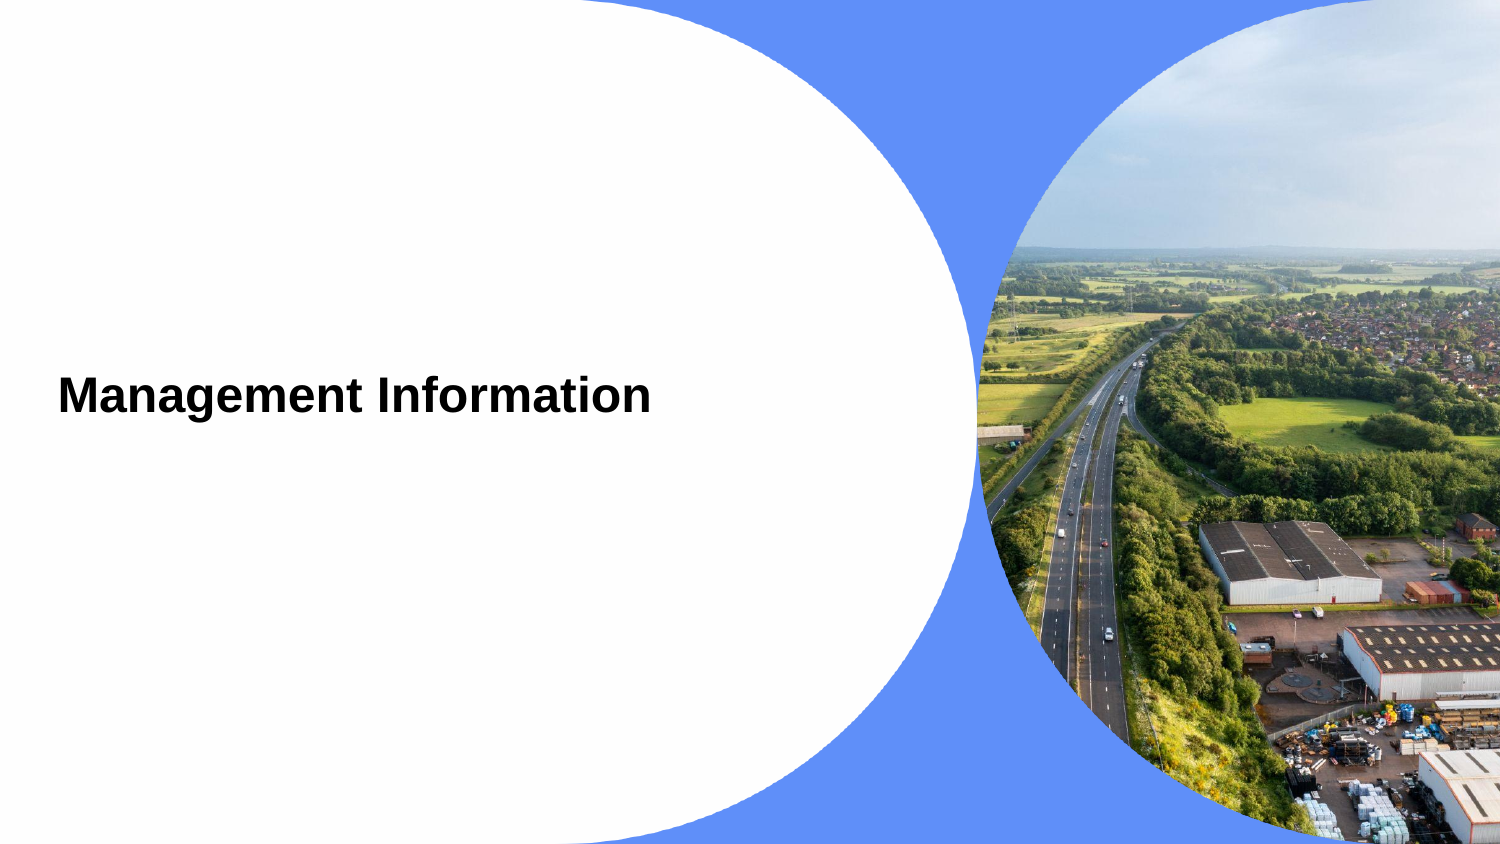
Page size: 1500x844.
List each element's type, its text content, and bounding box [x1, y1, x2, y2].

title Management Information [57, 362, 694, 749]
